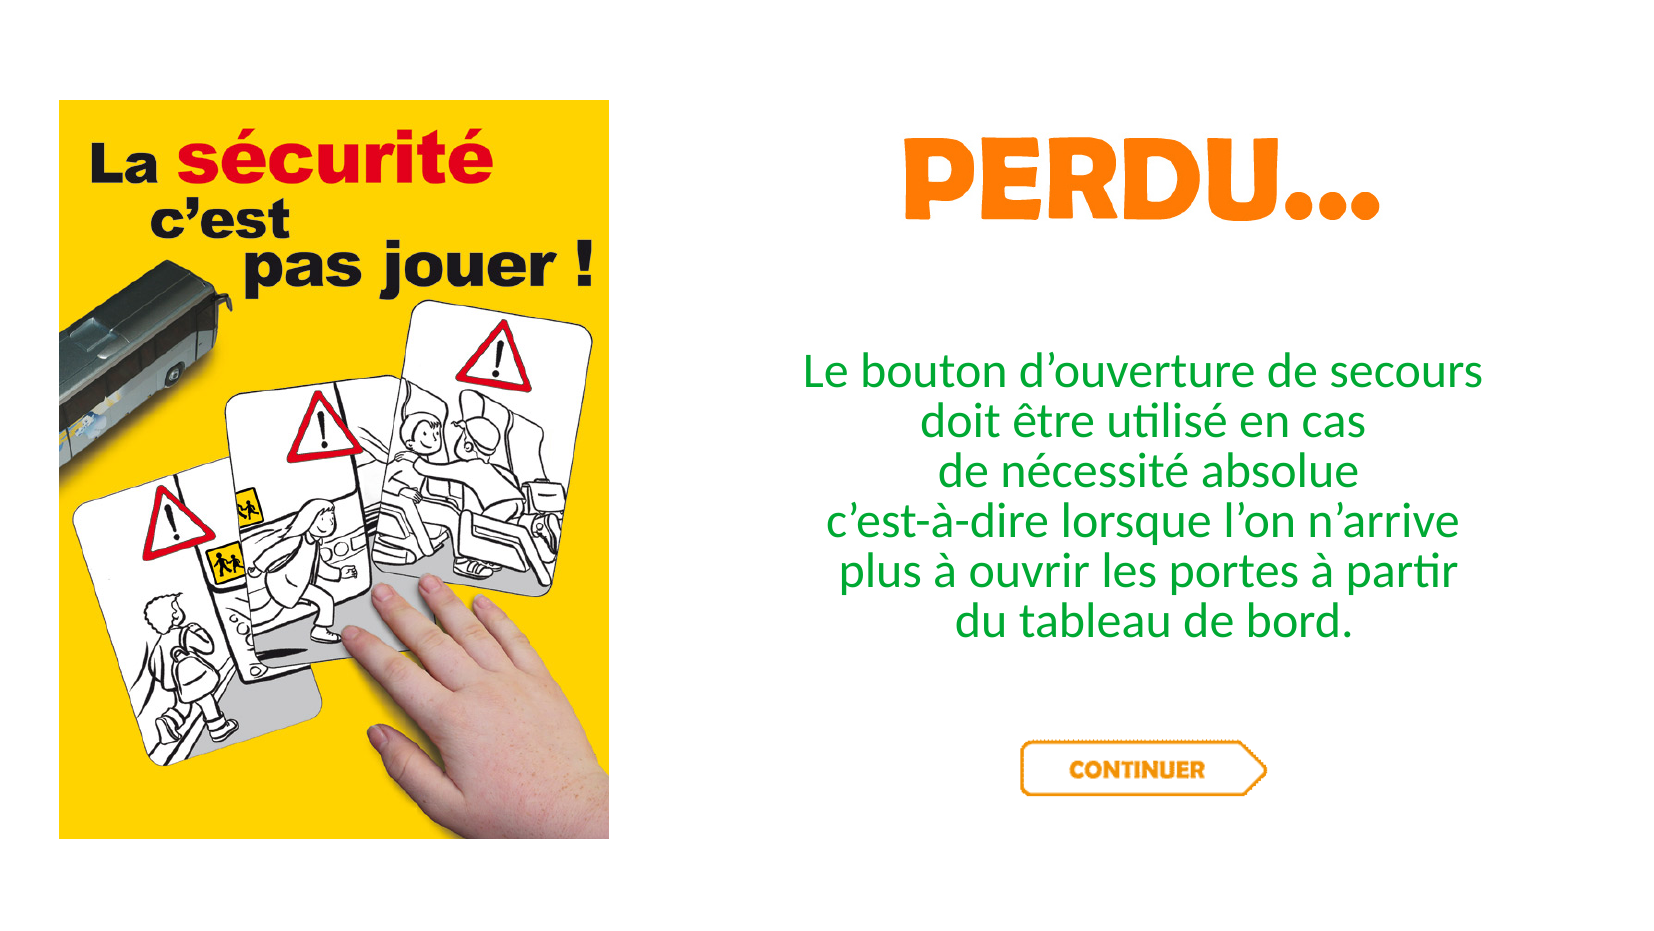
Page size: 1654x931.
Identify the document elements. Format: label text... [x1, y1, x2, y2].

picture [874, 88, 1420, 254]
picture [59, 100, 609, 839]
text_box Le bouton d’ouverture de secours doit être utilisé en cas de nécessité absolue c’est-à-dire lorsque l’on n’arrive plus à ouvrir les portes à partir du tableau de bord. [667, 342, 1630, 658]
picture [1019, 738, 1270, 799]
